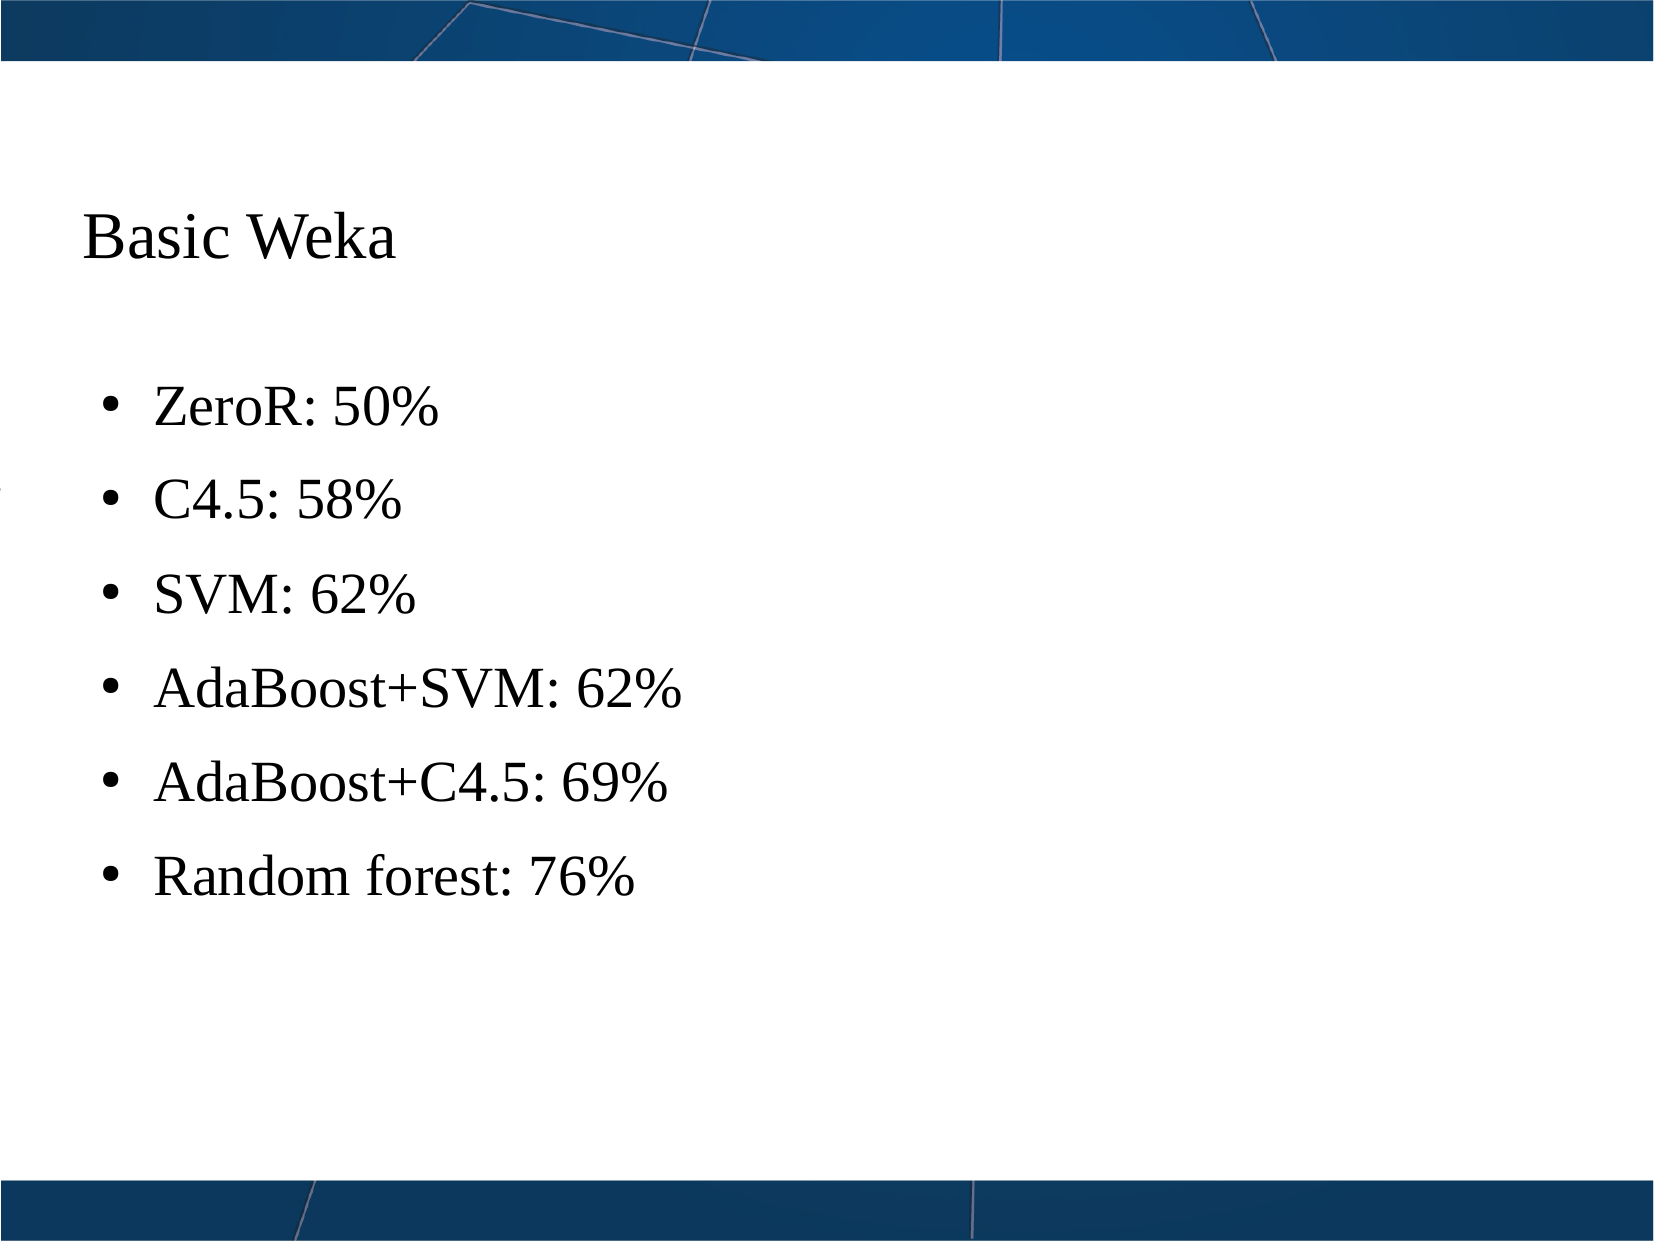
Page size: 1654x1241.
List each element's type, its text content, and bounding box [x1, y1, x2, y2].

title Basic Weka [82, 132, 1571, 340]
list ZeroR: 50% C4.5: 58% SVM: 62% AdaBoost+SVM: 62% AdaBoost+C4.5: 69% Random forest: 76% [82, 372, 1571, 1093]
picture [0, 0, 1654, 1241]
